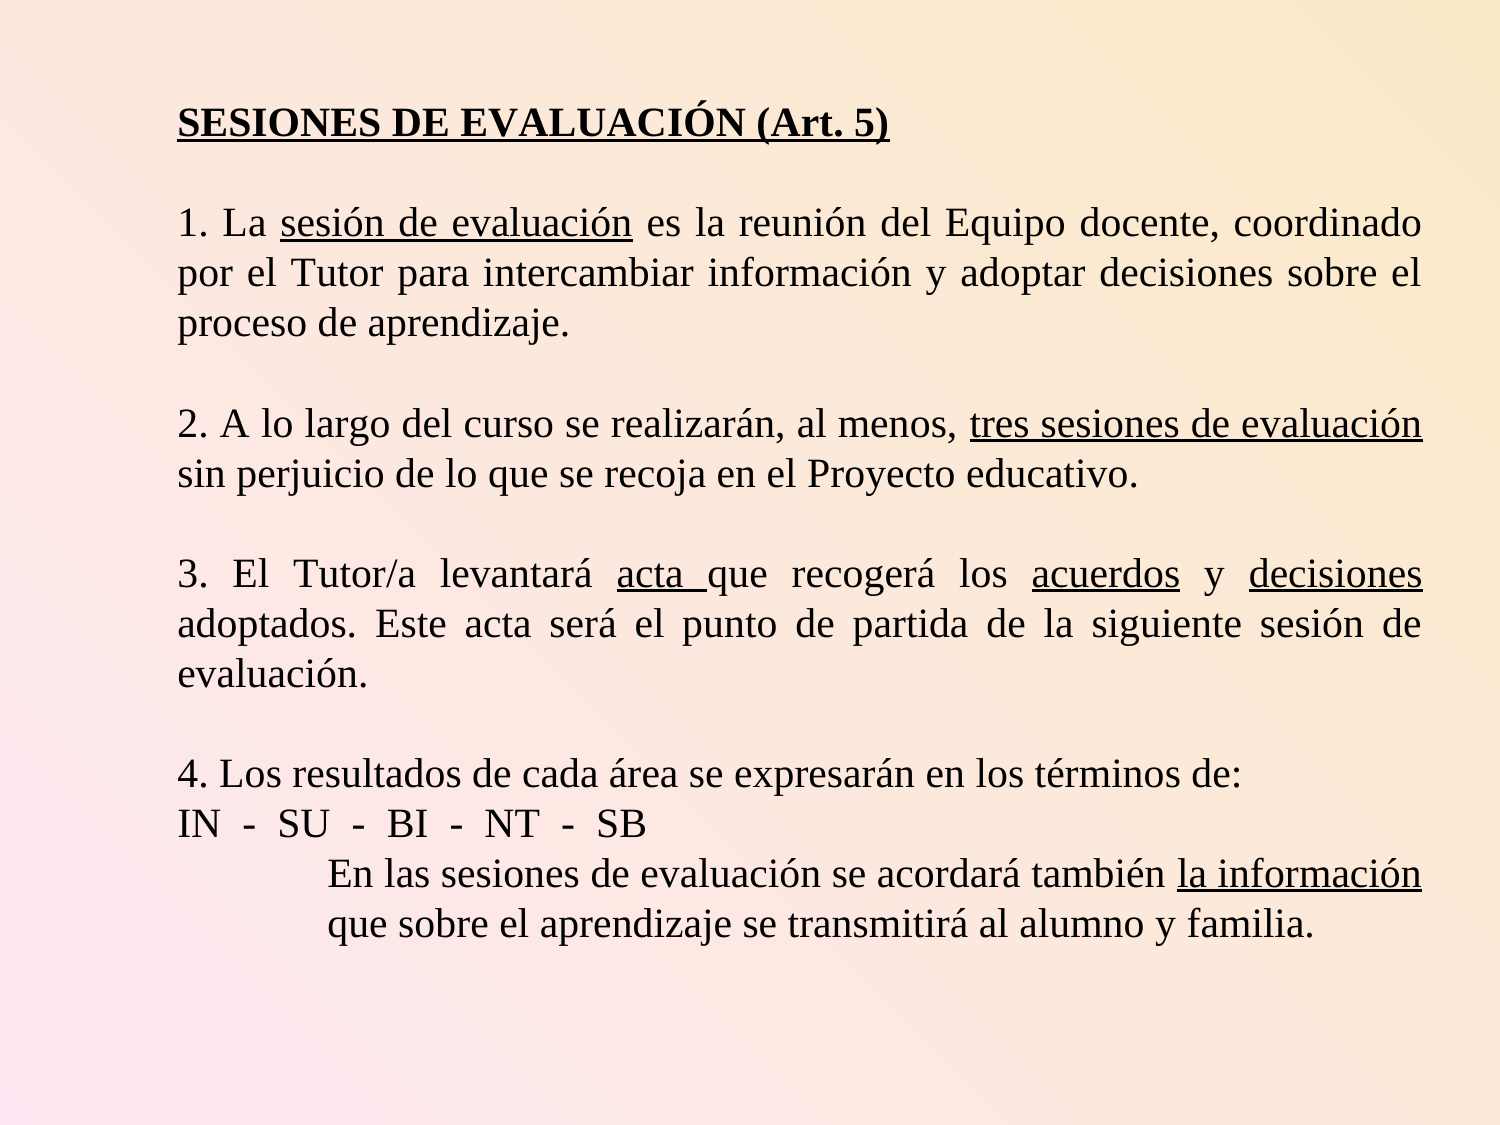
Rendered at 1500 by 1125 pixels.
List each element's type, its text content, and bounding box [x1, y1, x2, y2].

text_box SESIONES DE EVALUACIÓN (Art. 5) 1. La sesión de evaluación es la reunión del Equipo docente, coordinado por el Tutor para intercambiar información y adoptar decisiones sobre el proceso de aprendizaje. 2. A lo largo del curso se realizarán, al menos, tres sesiones de evaluación sin perjuicio de lo que se recoja en el Proyecto educativo. 3. El Tutor/a levantará acta que recogerá los acuerdos y decisiones adoptados. Este acta será el punto de partida de la siguiente sesión de evaluación. 4. Los resultados de cada área se expresarán en los términos de: IN - SU - BI - NT - SB En las sesiones de evaluación se acordará también la información que sobre el aprendizaje se transmitirá al alumno y familia. [162, 87, 1438, 954]
